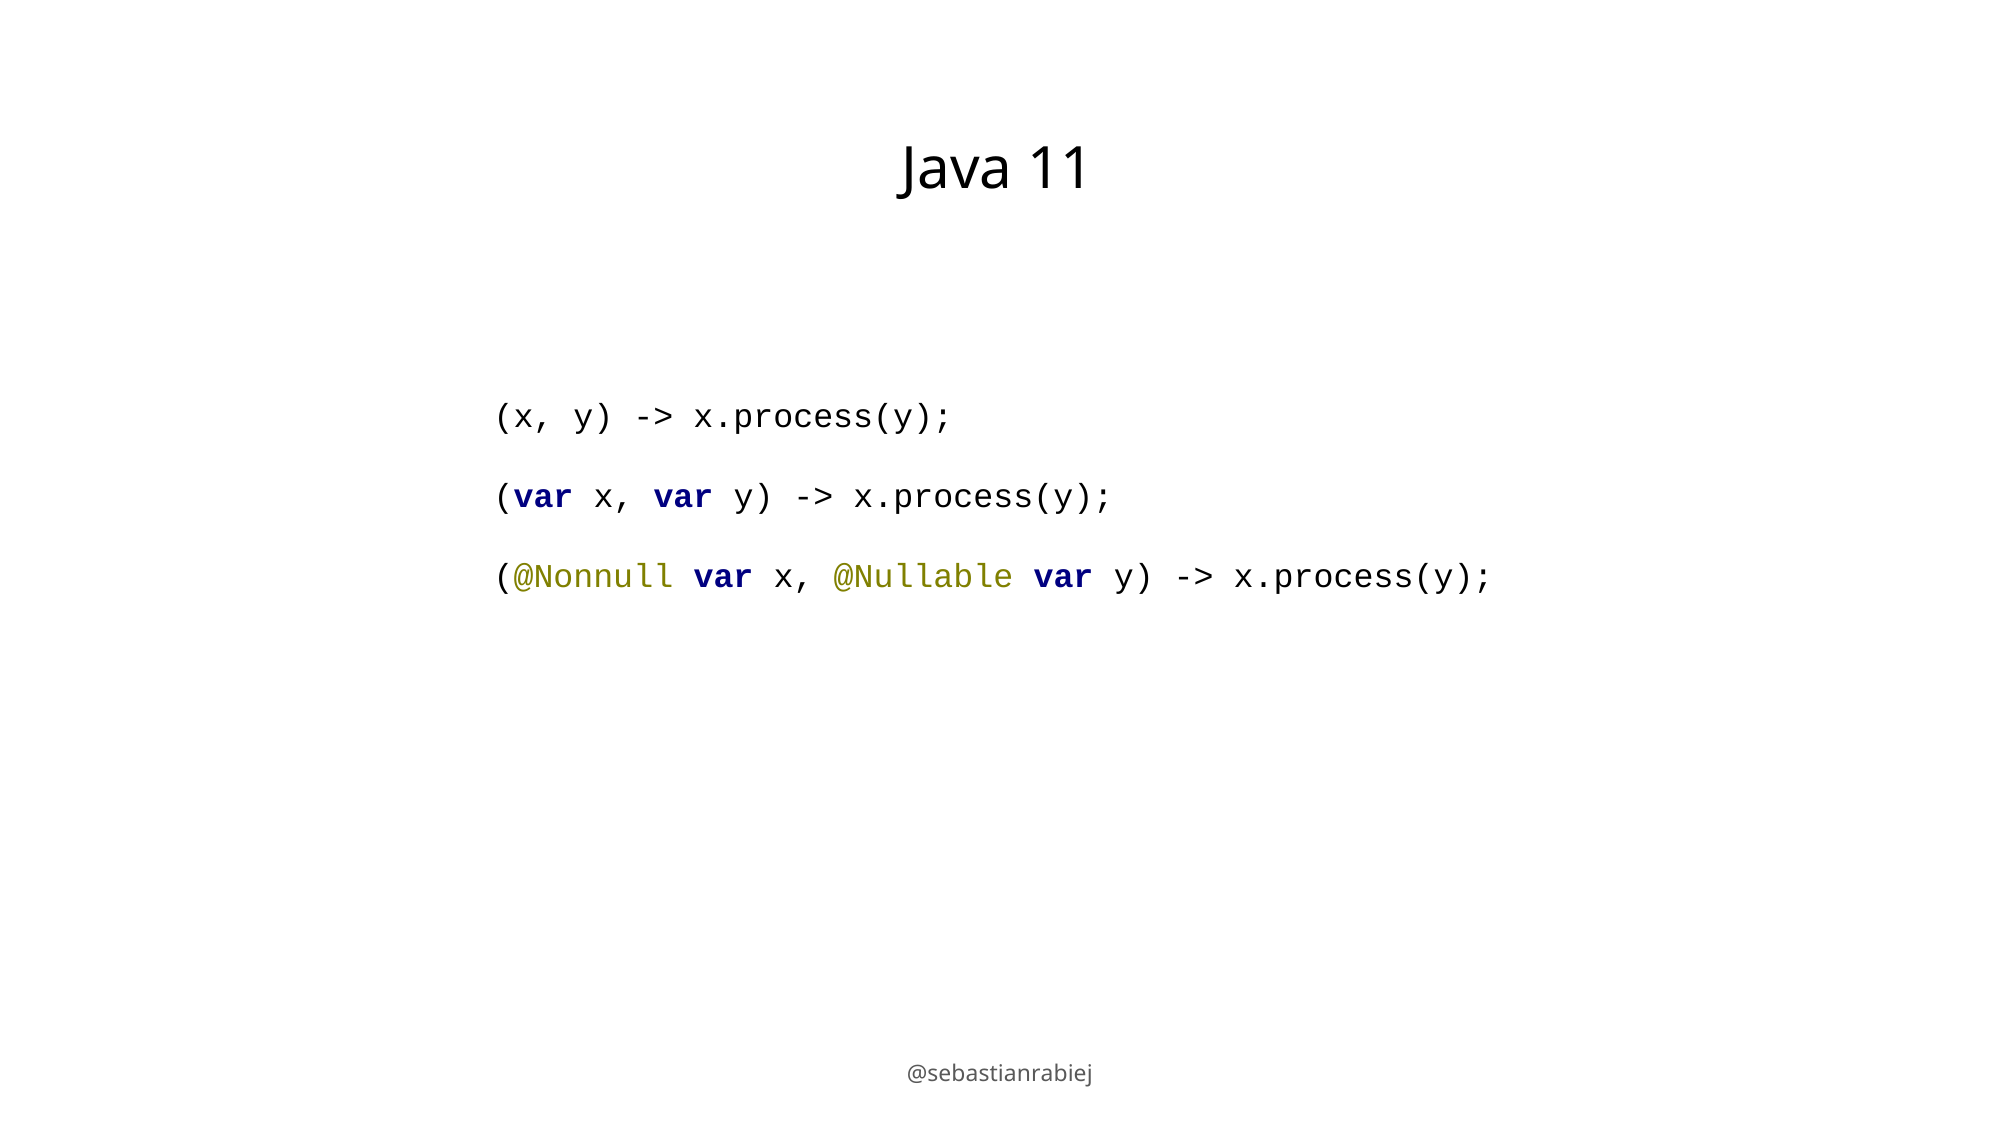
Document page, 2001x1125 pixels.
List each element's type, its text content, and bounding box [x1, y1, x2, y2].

text_box Java 11 [886, 122, 1114, 209]
text_box (x, y) -> x.process(y); (var x, var y) -> x.process(y); (@Nonnull var x, @Nullable var y) -> x.process(y); [479, 387, 1509, 602]
text_box @sebastianrabiej [662, 1042, 1338, 1103]
